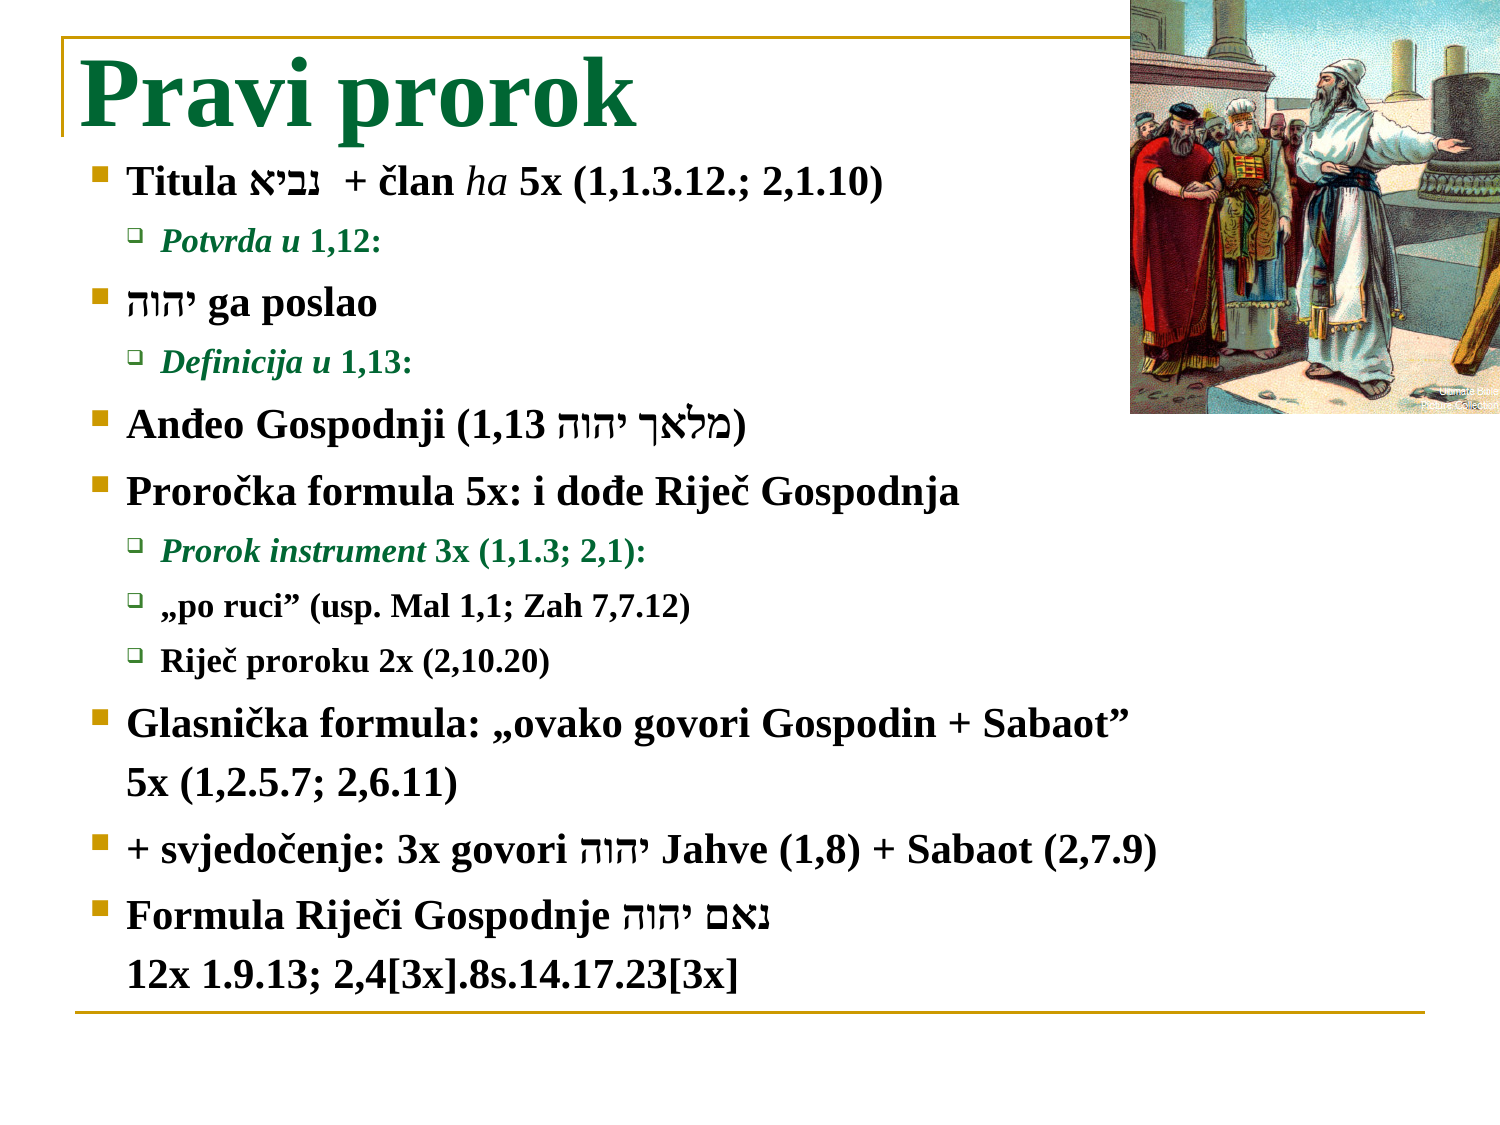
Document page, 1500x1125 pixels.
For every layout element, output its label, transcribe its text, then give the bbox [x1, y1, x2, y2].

picture [1130, 0, 1500, 414]
list Titula נביא + član ha 5x (1,1.3.12.; 2,1.10) Potvrda u 1,12: יהוה ga poslao Definicija u 1,13: Anđeo Gospodnji (מלאך יהוה 1,13) Proročka formula 5x: i dođe Riječ Gospodnja Prorok instrument 3x (1,1.3; 2,1): „po ruci” (usp. Mal 1,1; Zah 7,7.12) Riječ proroku 2x (2,10.20) Glasnička formula: „ovako govori Gospodin + Sabaot” 5x (1,2.5.7; 2,6.11) + svjedočenje: 3x govori יהוה Jahve (1,8) + Sabaot (2,7.9) Formula Riječi Gospodnjeנאם יהוה 12x 1.9.13; 2,4[3x].8s.14.17.23[3x] [75, 137, 1500, 1006]
title Pravi prorok [64, 19, 1130, 206]
